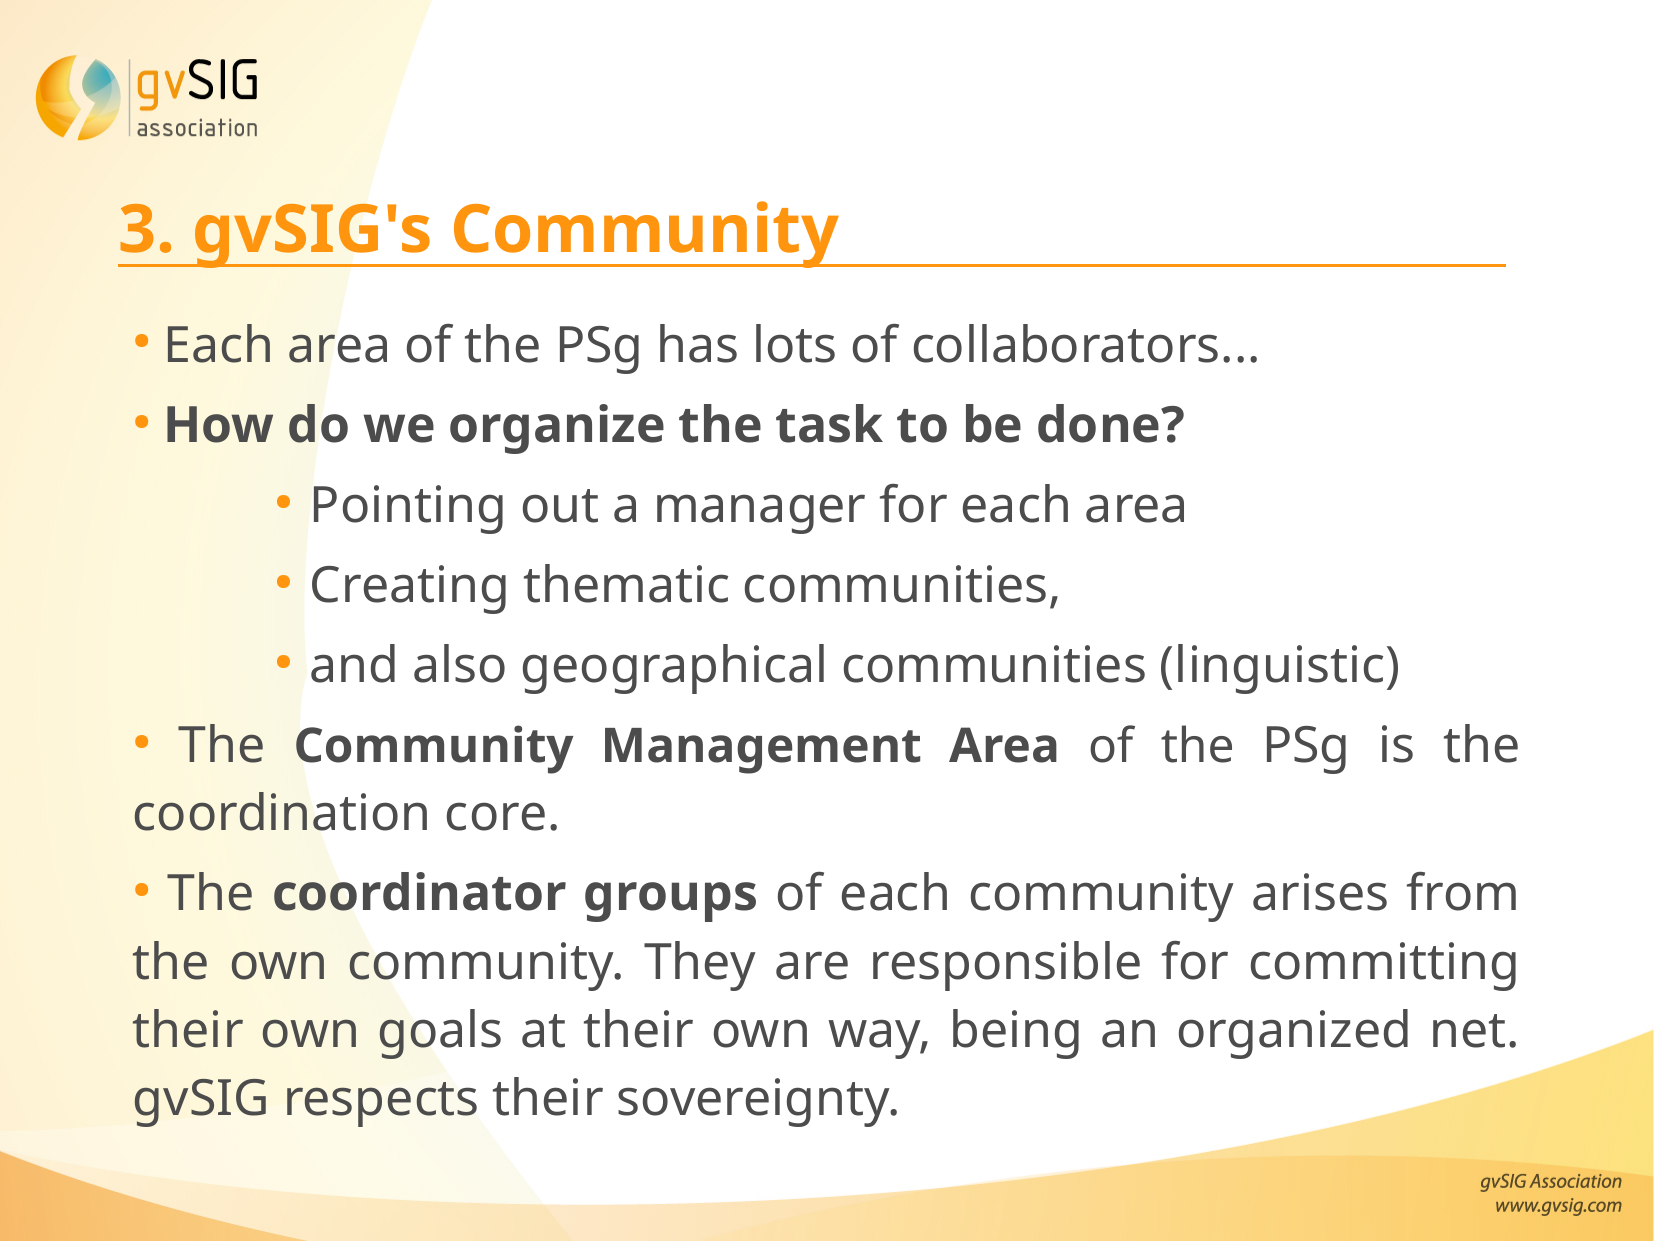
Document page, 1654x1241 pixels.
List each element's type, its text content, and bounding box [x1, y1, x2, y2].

text_box Each area of the PSg has lots of collaborators... How do we organize the task to be done? Pointing out a manager for each area Creating thematic communities, and also geographical communities (linguistic) The Community Management Area of the PSg is the coordination core. The coordinator groups of each community arises from the own community. They are responsible for committing their own goals at their own way, being an organized net. gvSIG respects their sovereignty. [118, 301, 1536, 1028]
title 3. gvSIG's Community [118, 177, 1607, 276]
picture [0, 0, 1654, 1241]
